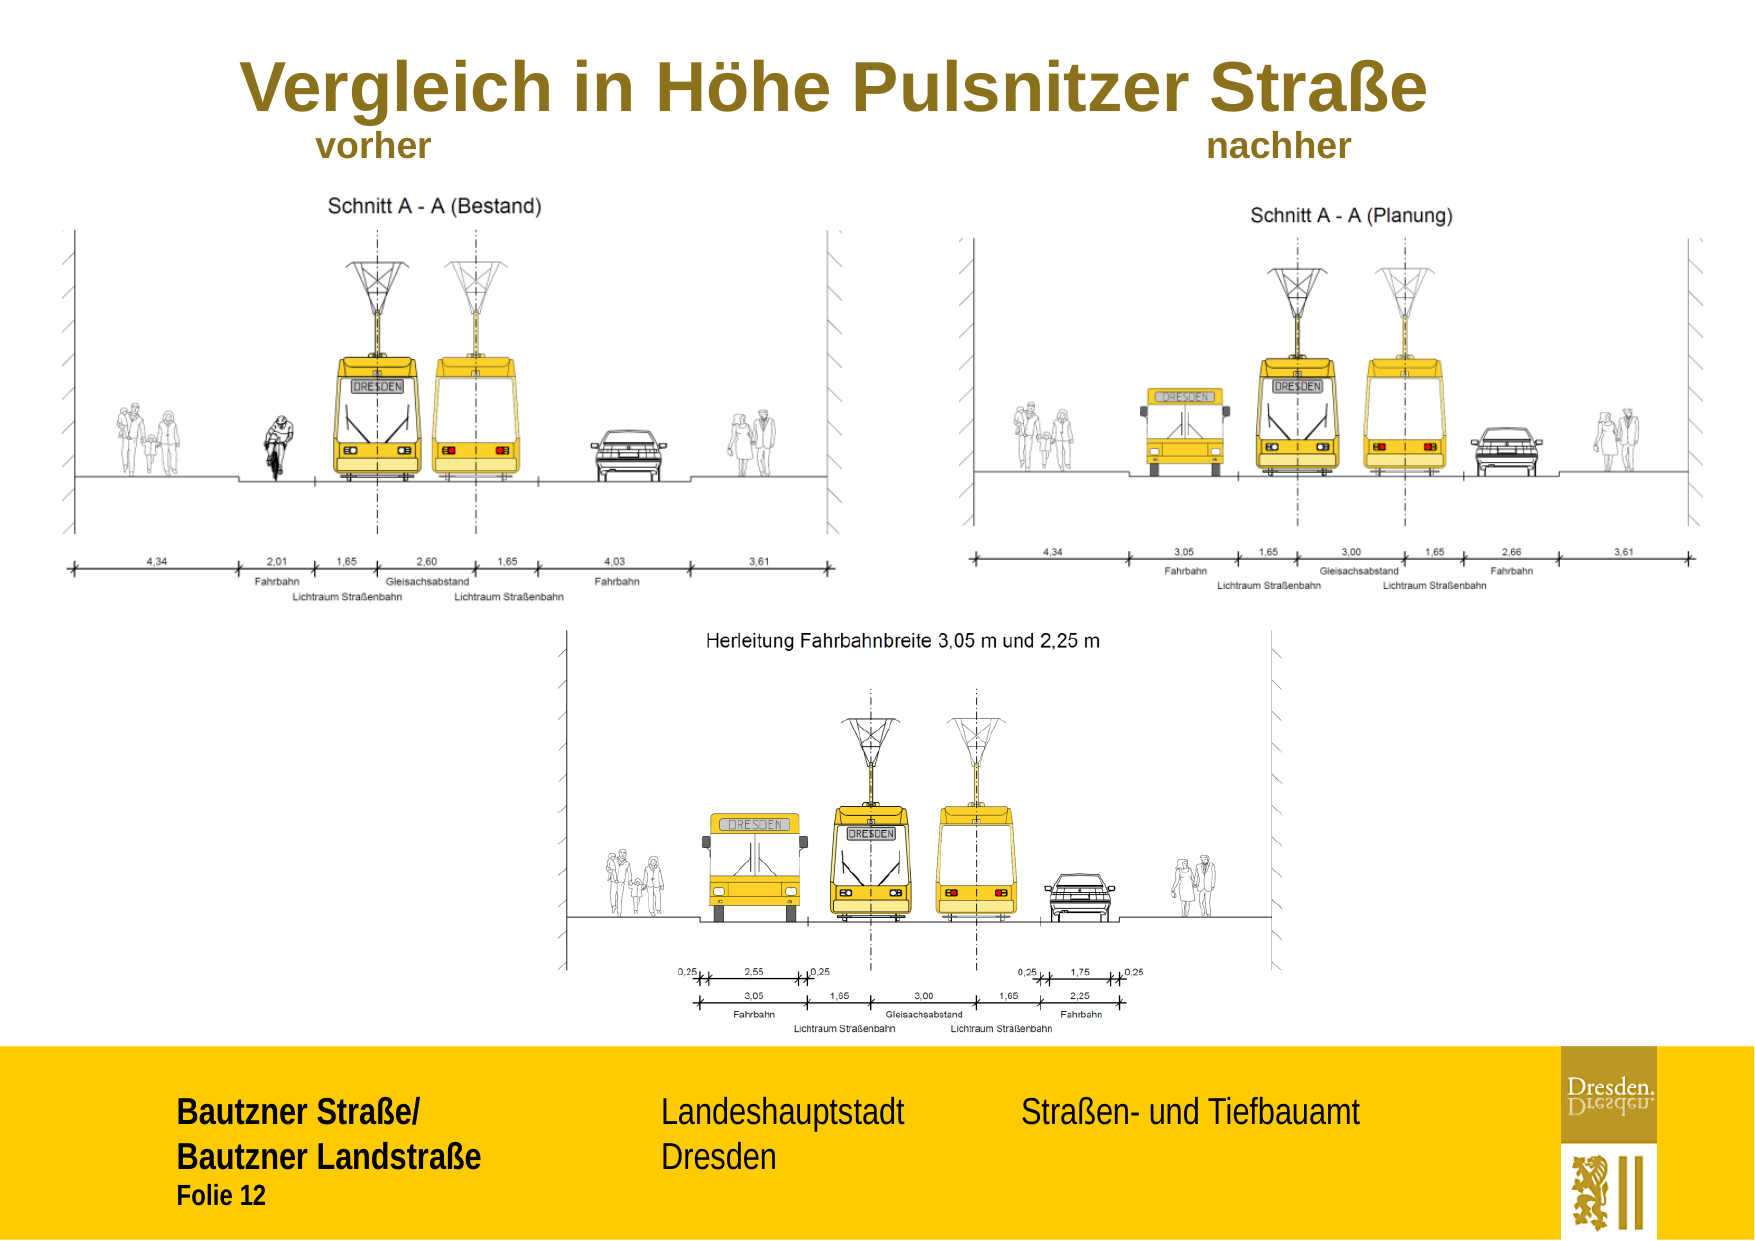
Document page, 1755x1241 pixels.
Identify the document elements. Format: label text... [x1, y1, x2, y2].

picture [1561, 1046, 1657, 1241]
picture [959, 194, 1703, 601]
picture [62, 183, 1282, 1046]
text_box Vergleich in Höhe Pulsnitzer Straße vorher nachher [221, 41, 1448, 176]
